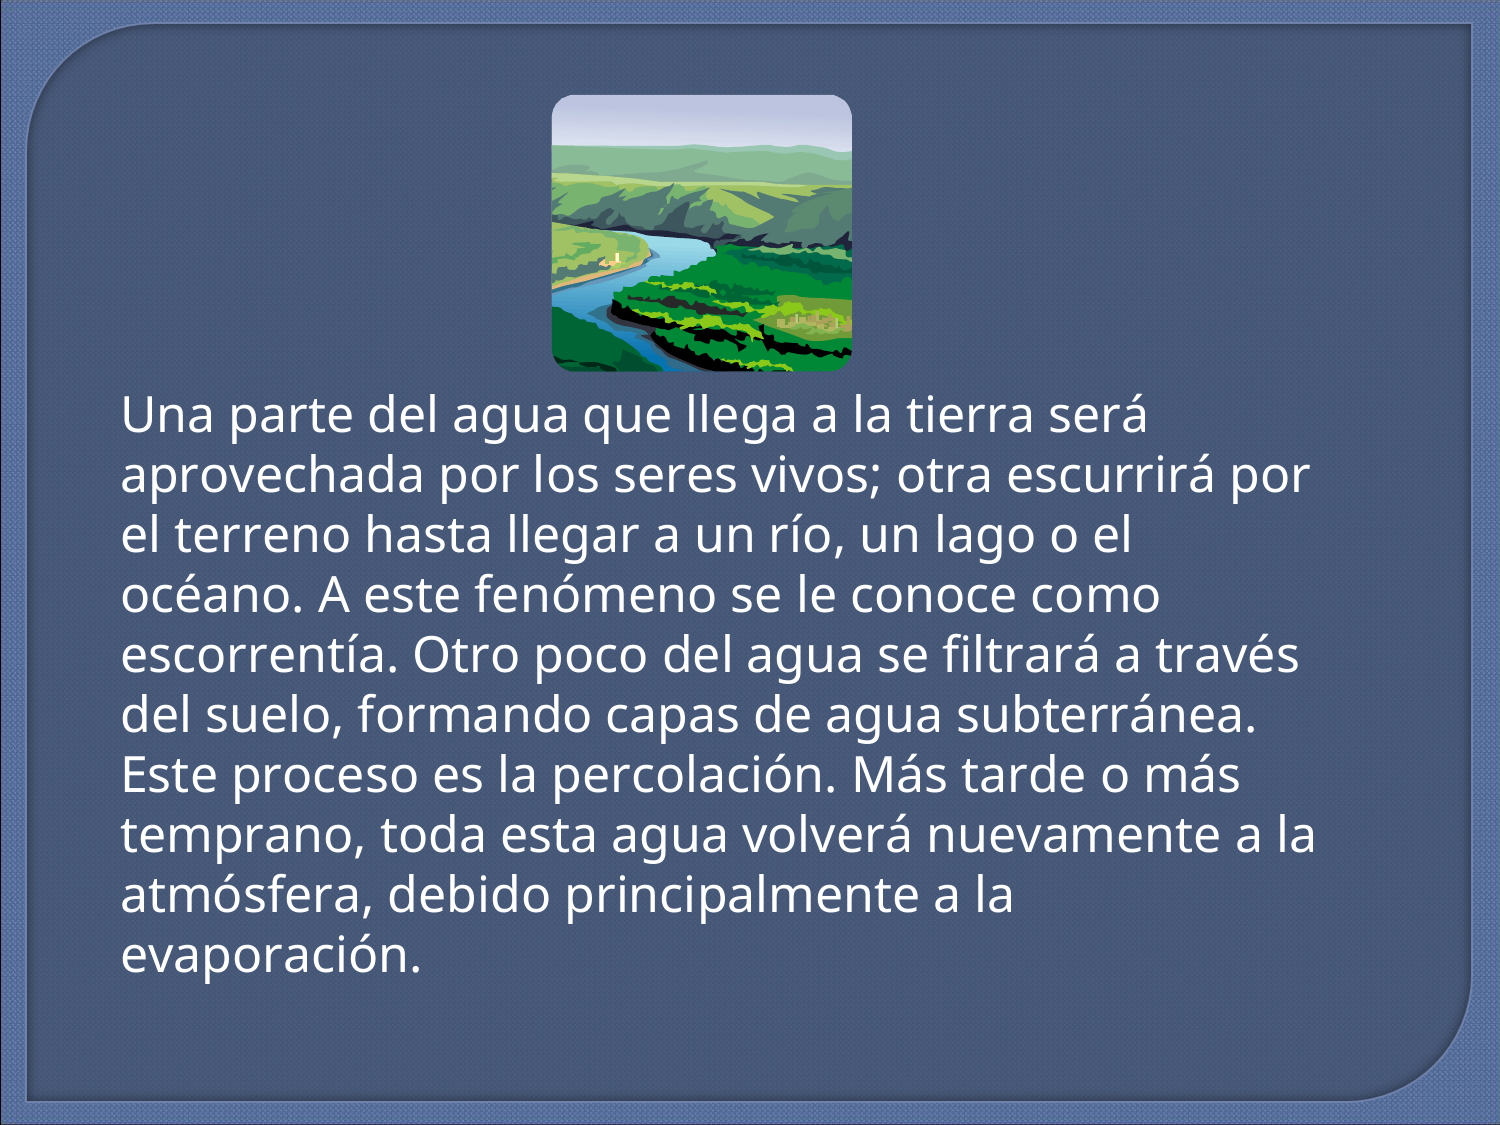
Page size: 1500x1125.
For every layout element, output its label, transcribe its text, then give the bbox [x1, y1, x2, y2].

picture [0, 0, 1500, 1125]
text_box Una parte del agua que llega a la tierra será aprovechada por los seres vivos; otra escurrirá por el terreno hasta llegar a un río, un lago o el océano. A este fenómeno se le conoce como escorrentía. Otro poco del agua se filtrará a través del suelo, formando capas de agua subterránea. Este proceso es la percolación. Más tarde o más temprano, toda esta agua volverá nuevamente a la atmósfera, debido principalmente a la evaporación. [105, 374, 1336, 991]
